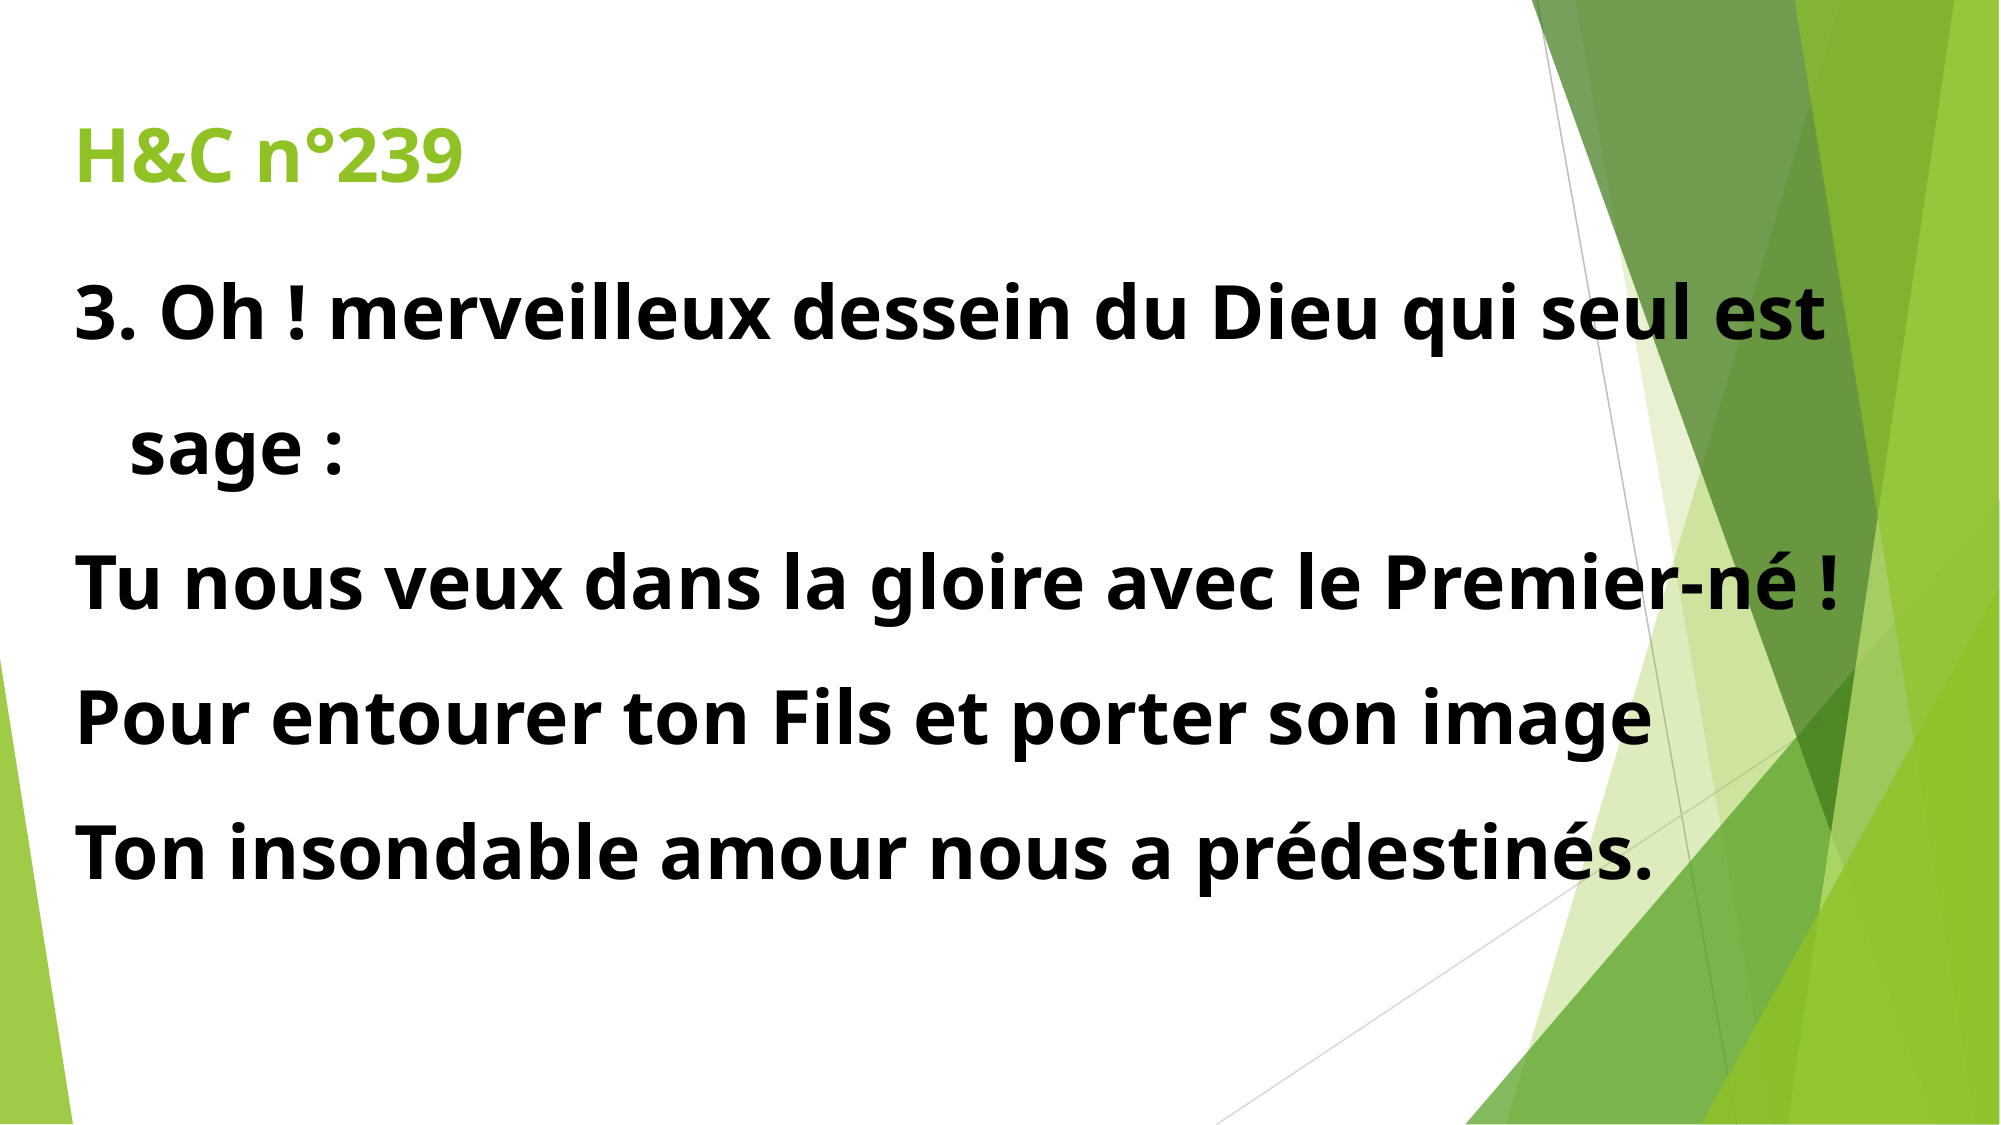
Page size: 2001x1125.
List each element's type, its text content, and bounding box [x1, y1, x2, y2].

text_box 3. Oh ! merveilleux dessein du Dieu qui seul est sage : Tu nous veux dans la gloire avec le Premier-né ! Pour entourer ton Fils et porter son image Ton insondable amour nous a prédestinés. [59, 212, 1997, 1063]
text_box H&C n°239 [59, 99, 1522, 212]
